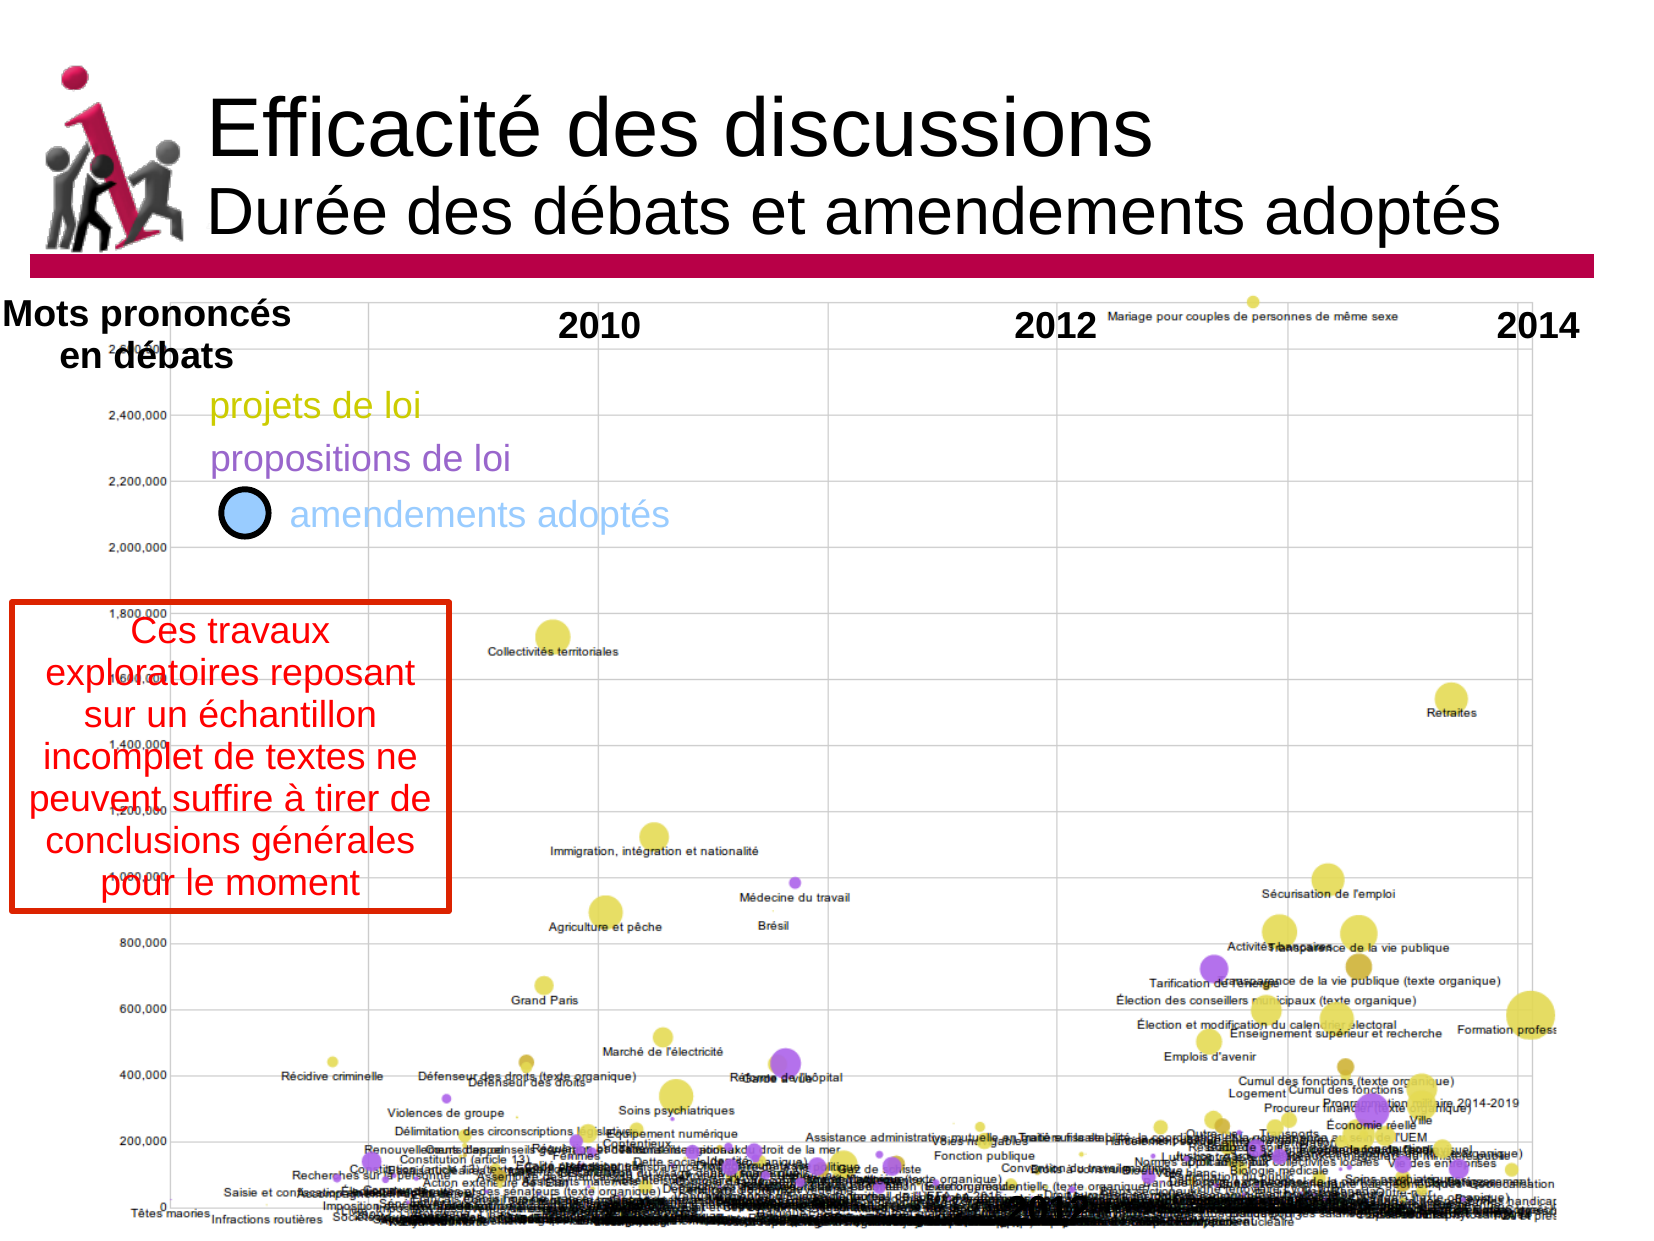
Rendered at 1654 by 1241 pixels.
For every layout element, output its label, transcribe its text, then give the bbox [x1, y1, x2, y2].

text_box propositions de loi [195, 430, 620, 488]
picture [29, 60, 210, 254]
text_box [221, 489, 269, 537]
title Efficacité des discussions Durée des débats et amendements adoptés [206, 61, 1595, 269]
text_box Mots prononcés en débats [0, 285, 307, 385]
text_box Ces travaux exploratoires reposant sur un échantillon incomplet de textes ne peuvent suffire à tirer de conclusions générales pour le moment [11, 602, 449, 912]
text_box 2012 [999, 297, 1113, 355]
text_box 2010 [543, 297, 656, 355]
text_box amendements adoptés [274, 486, 686, 544]
text_box 2014 [1481, 297, 1595, 355]
text_box projets de loi [194, 377, 437, 434]
text_box 2012 [992, 1181, 1105, 1238]
picture [88, 285, 1565, 1237]
